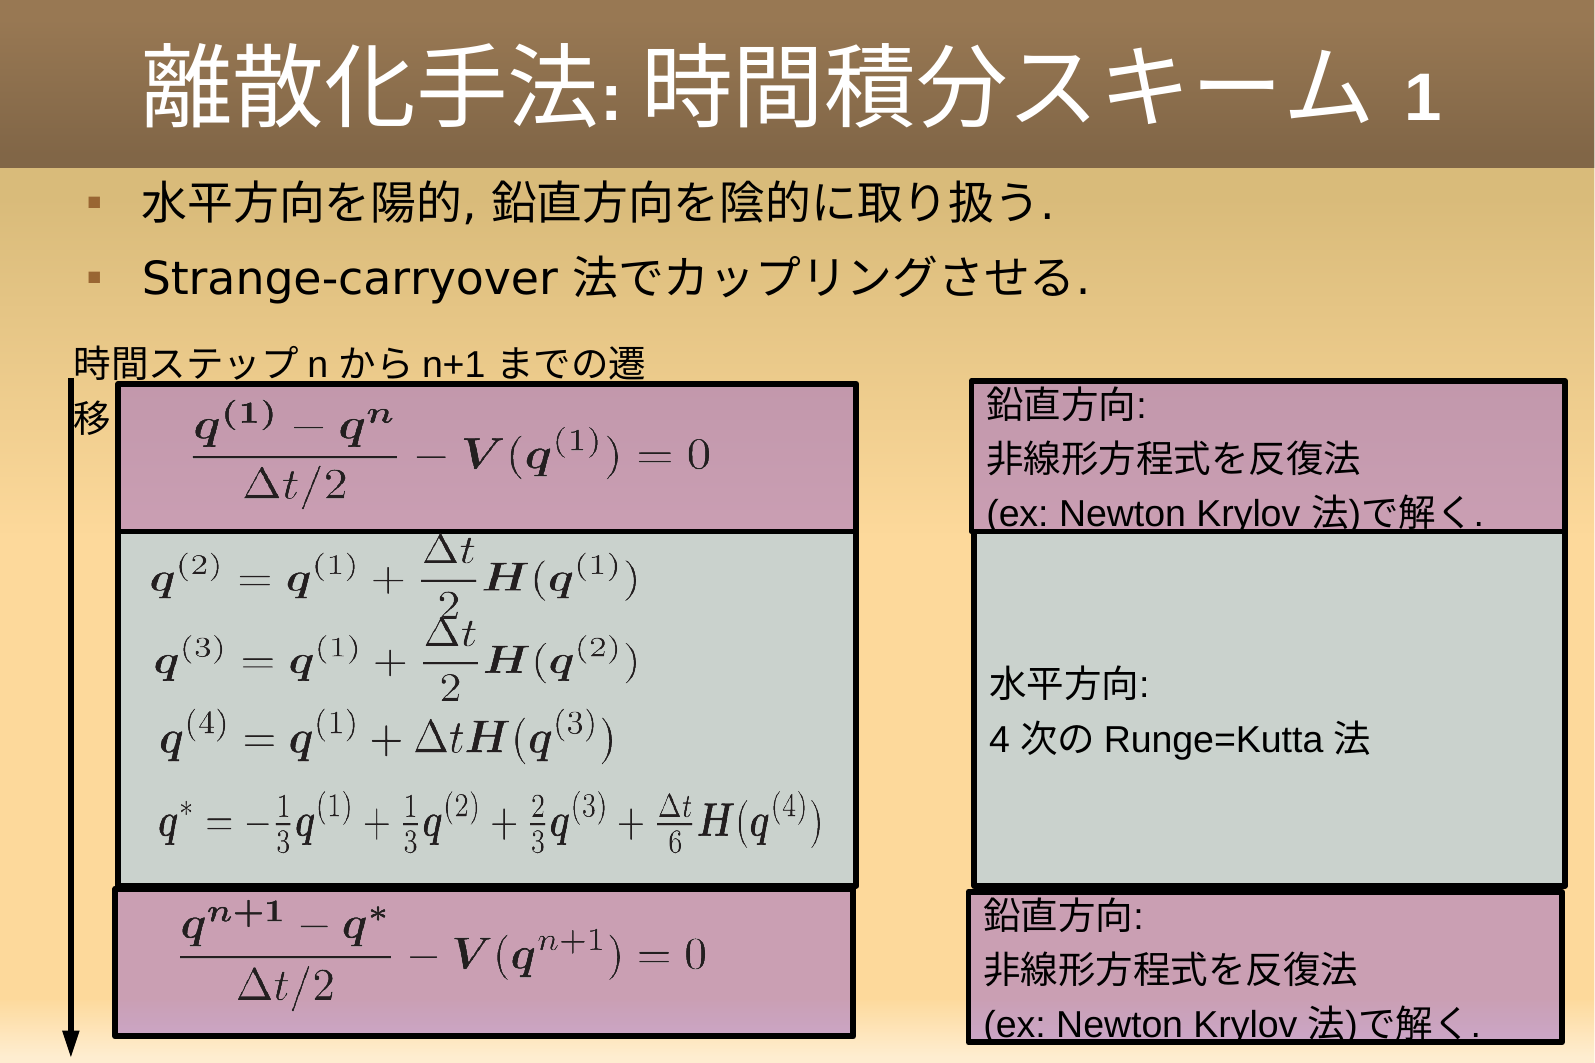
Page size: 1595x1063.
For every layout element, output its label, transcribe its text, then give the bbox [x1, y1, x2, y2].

list 水平方向を陽的, 鉛直方向を陰的に取り扱う. Strange-carryover 法でカップリングさせる. [70, 177, 1506, 879]
title 離散化手法: 時間積分スキーム 1 [74, 0, 1510, 178]
text_box [118, 879, 857, 886]
picture [183, 395, 715, 514]
picture [141, 531, 644, 768]
picture [0, 0, 1595, 1063]
text_box 鉛直方向: 非線形方程式を反復法 (ex: Newton Krylov 法)で解く. [968, 891, 1563, 1043]
text_box 時間ステップ n から n+1 までの遷移 [59, 327, 680, 384]
text_box [115, 888, 854, 1037]
text_box 水平方向: 4 次の Runge=Kutta 法 [974, 532, 1565, 886]
picture [151, 785, 827, 857]
text_box 鉛直方向: 非線形方程式を反復法 (ex: Newton Krylov 法)で解く. [971, 380, 1565, 532]
